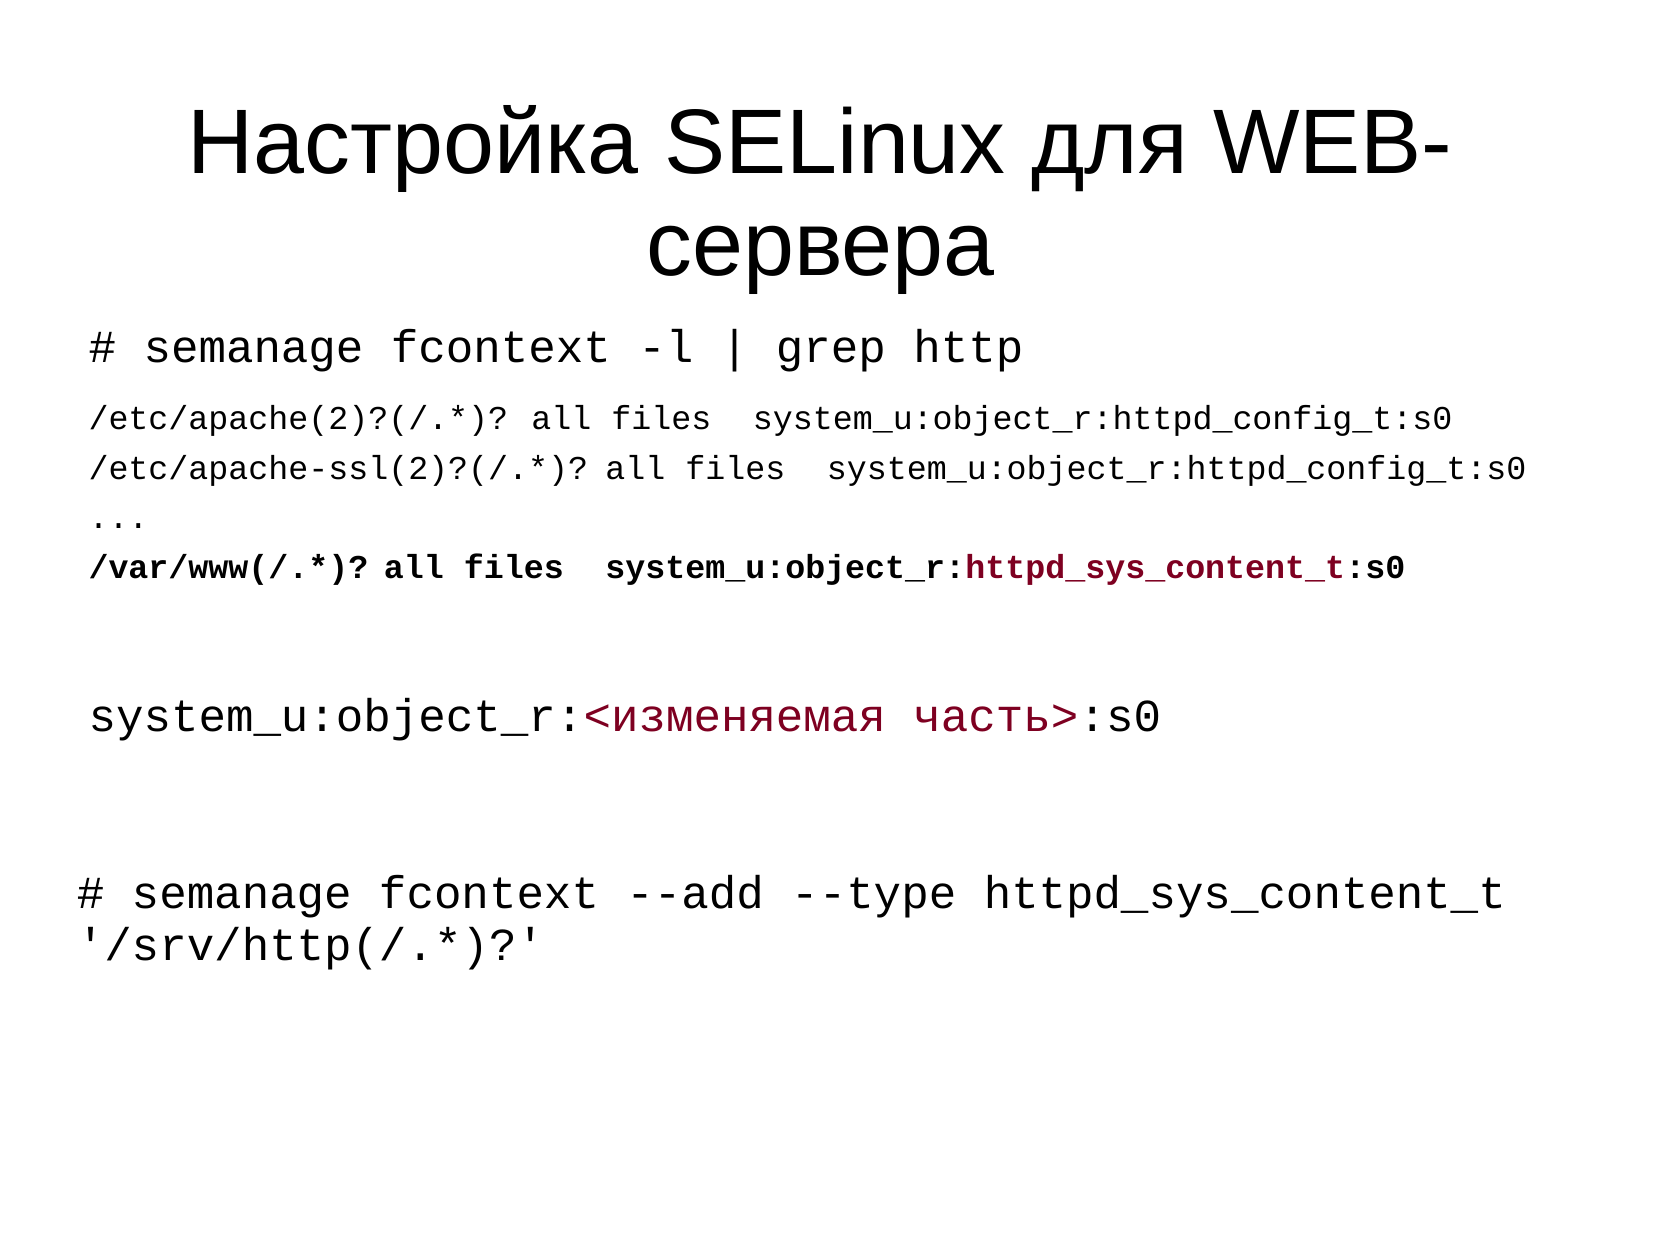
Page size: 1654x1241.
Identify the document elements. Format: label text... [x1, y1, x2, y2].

list /etc/apache(2)?(/.*)? all files system_u:object_r:httpd_config_t:s0 /etc/apache-ssl(2)?(/.*)? all files system_u:object_r:httpd_config_t:s0 ... /var/www(/.*)? all files system_u:object_r:httpd_sys_content_t:s0 [88, 401, 1577, 589]
list system_u:object_r:<изменяемая часть>:s0 [88, 693, 1577, 753]
list # semanage fcontext --add --type httpd_sys_content_t '/srv/http(/.*)?' [76, 870, 1565, 975]
list # semanage fcontext -l | grep http [88, 324, 1577, 384]
title Настройка SELinux для WEB-сервера [76, 90, 1565, 296]
